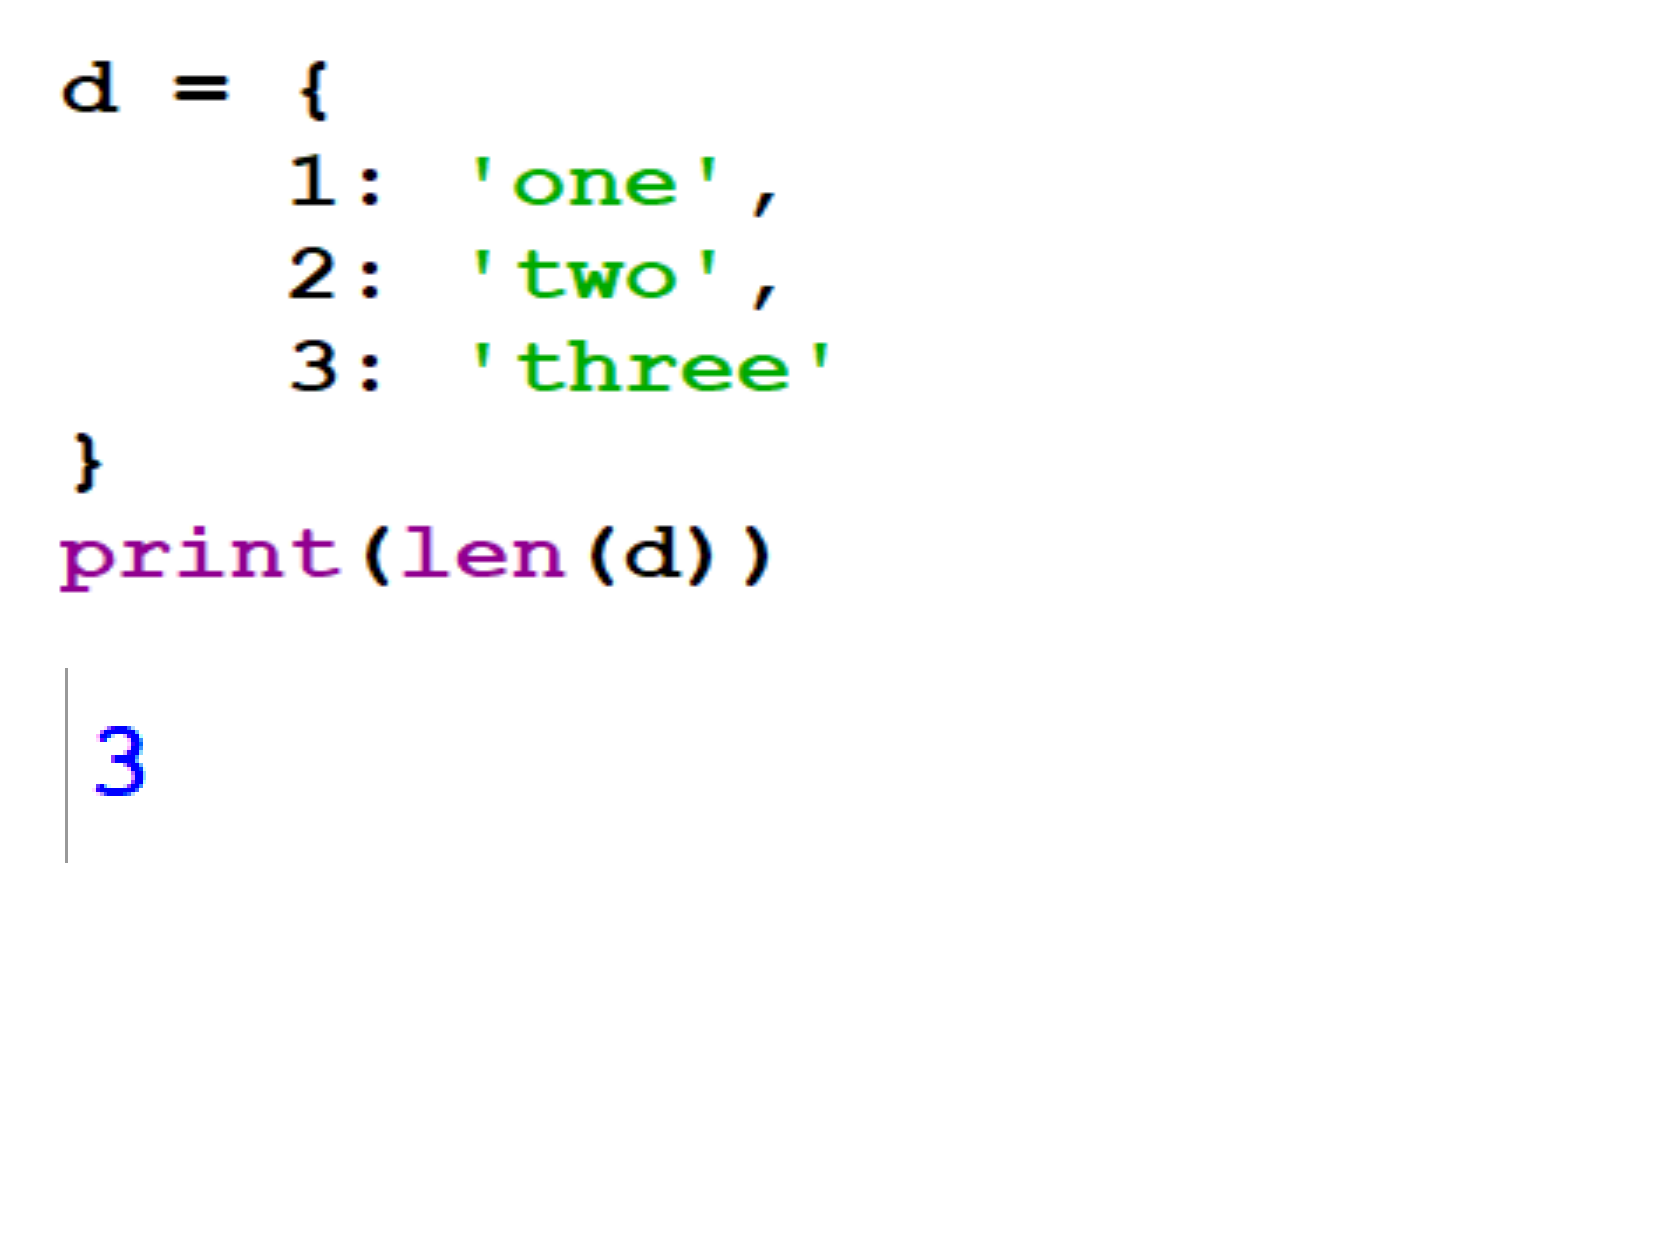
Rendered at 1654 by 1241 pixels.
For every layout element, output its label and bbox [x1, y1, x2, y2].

picture [51, 44, 839, 662]
picture [65, 668, 225, 863]
